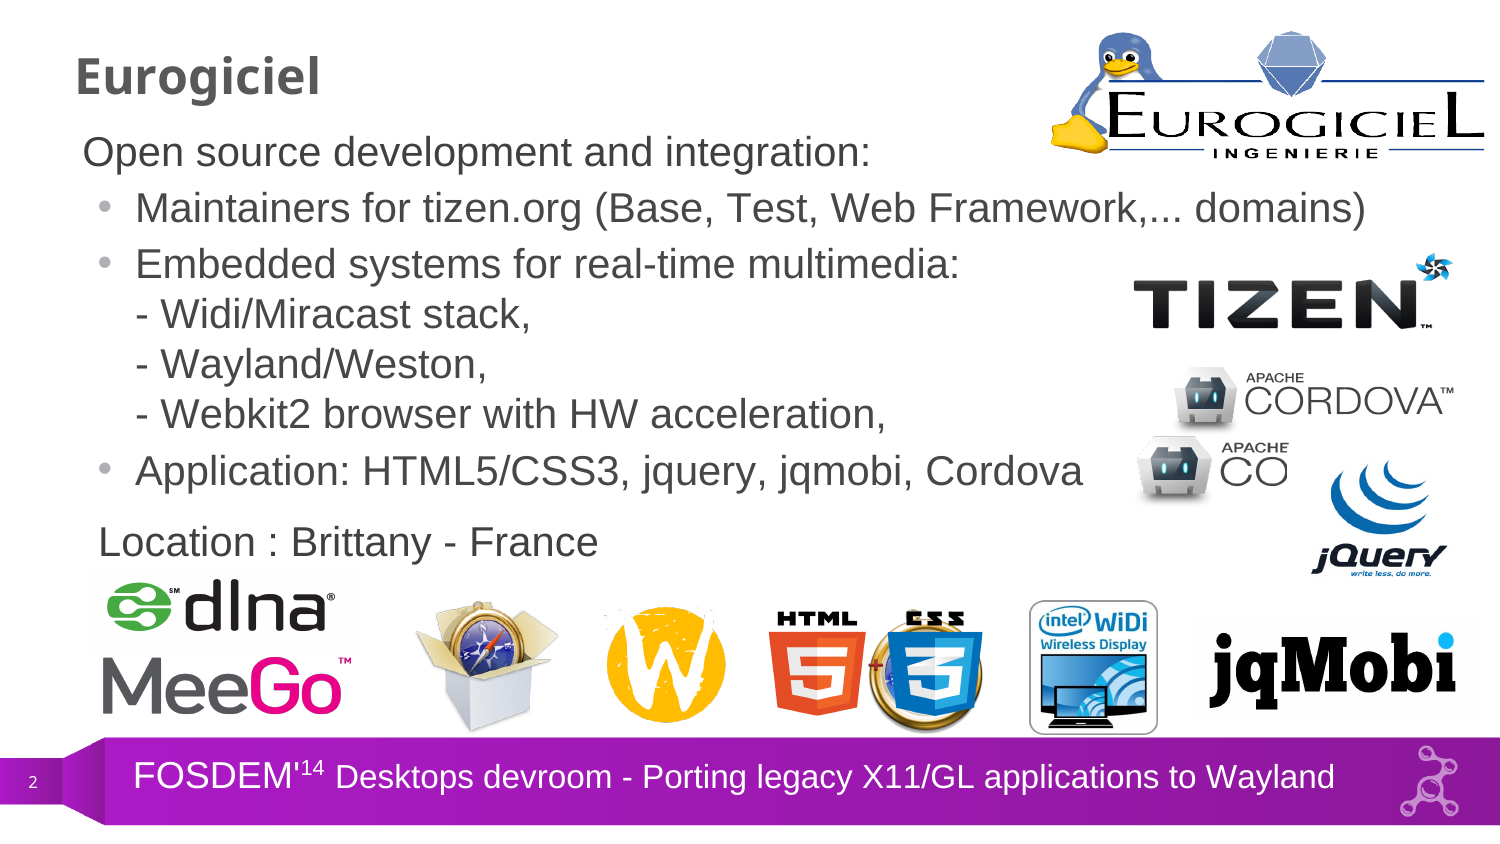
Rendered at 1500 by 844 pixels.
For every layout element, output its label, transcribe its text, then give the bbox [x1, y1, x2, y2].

picture [0, 0, 1500, 844]
title Eurogiciel [74, 50, 1051, 124]
list Open source development and integration: Maintainers for tizen.org (Base, Test, Web Framework,... domains) Embedded systems for real-time multimedia: - Widi/Miracast stack, - Wayland/Weston, - Webkit2 browser with HW acceleration, Application: HTML5/CSS3, jquery, jqmobi, Cordova Location : Brittany - France [67, 124, 1371, 697]
